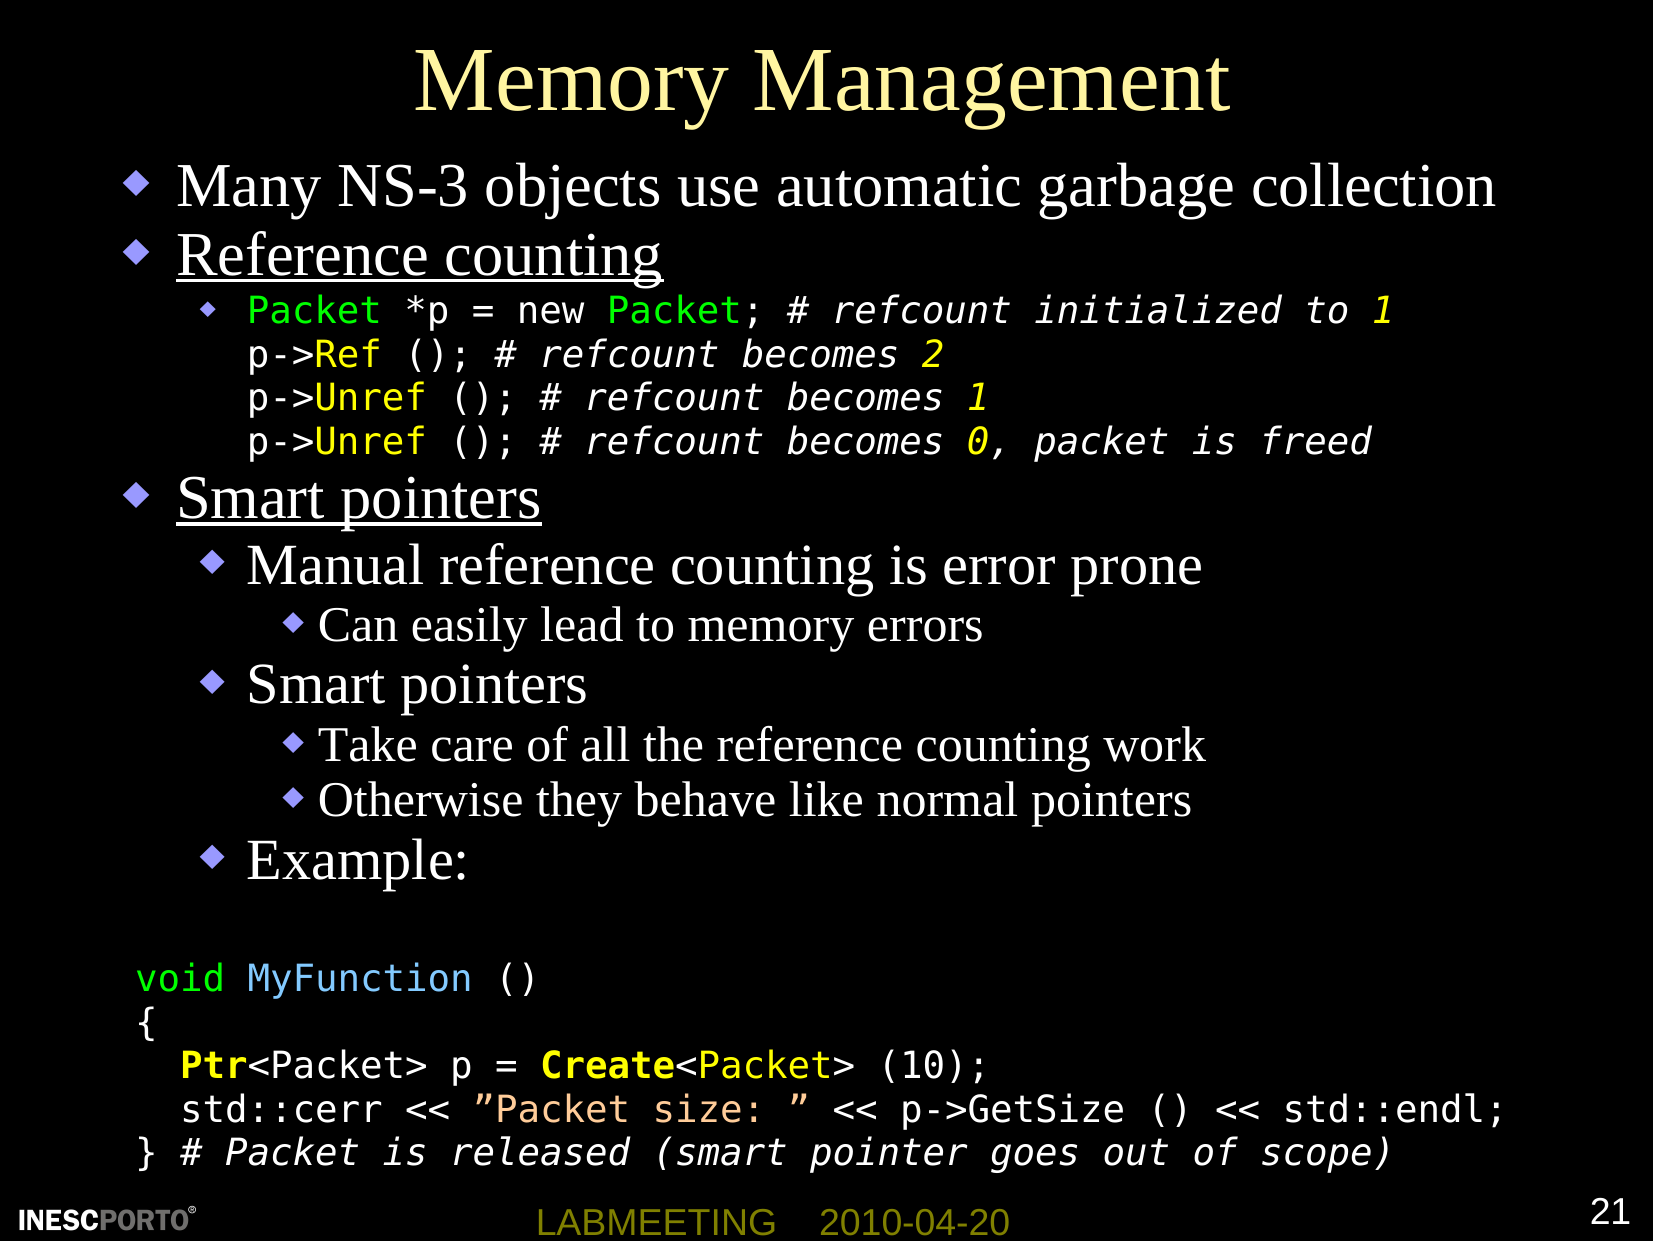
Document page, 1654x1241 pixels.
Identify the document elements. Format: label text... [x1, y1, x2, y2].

picture [9, 1181, 201, 1241]
list Many NS-3 objects use automatic garbage collection Reference counting Packet *p = new Packet; # refcount initialized to 1 p->Ref (); # refcount becomes 2 p->Unref (); # refcount becomes 1 p->Unref (); # refcount becomes 0, packet is freed Smart pointers Manual reference counting is error prone Can easily lead to memory errors Smart pointers Take care of all the reference counting work Otherwise they behave like normal pointers Example: [105, 150, 1552, 1071]
title Memory Management [40, 0, 1607, 180]
text_box void MyFunction () { Ptr<Packet> p = Create<Packet> (10); std::cerr << ”Packet size: ” << p->GetSize () << std::endl; } # Packet is released (smart pointer goes out of scope) [120, 949, 1653, 1182]
